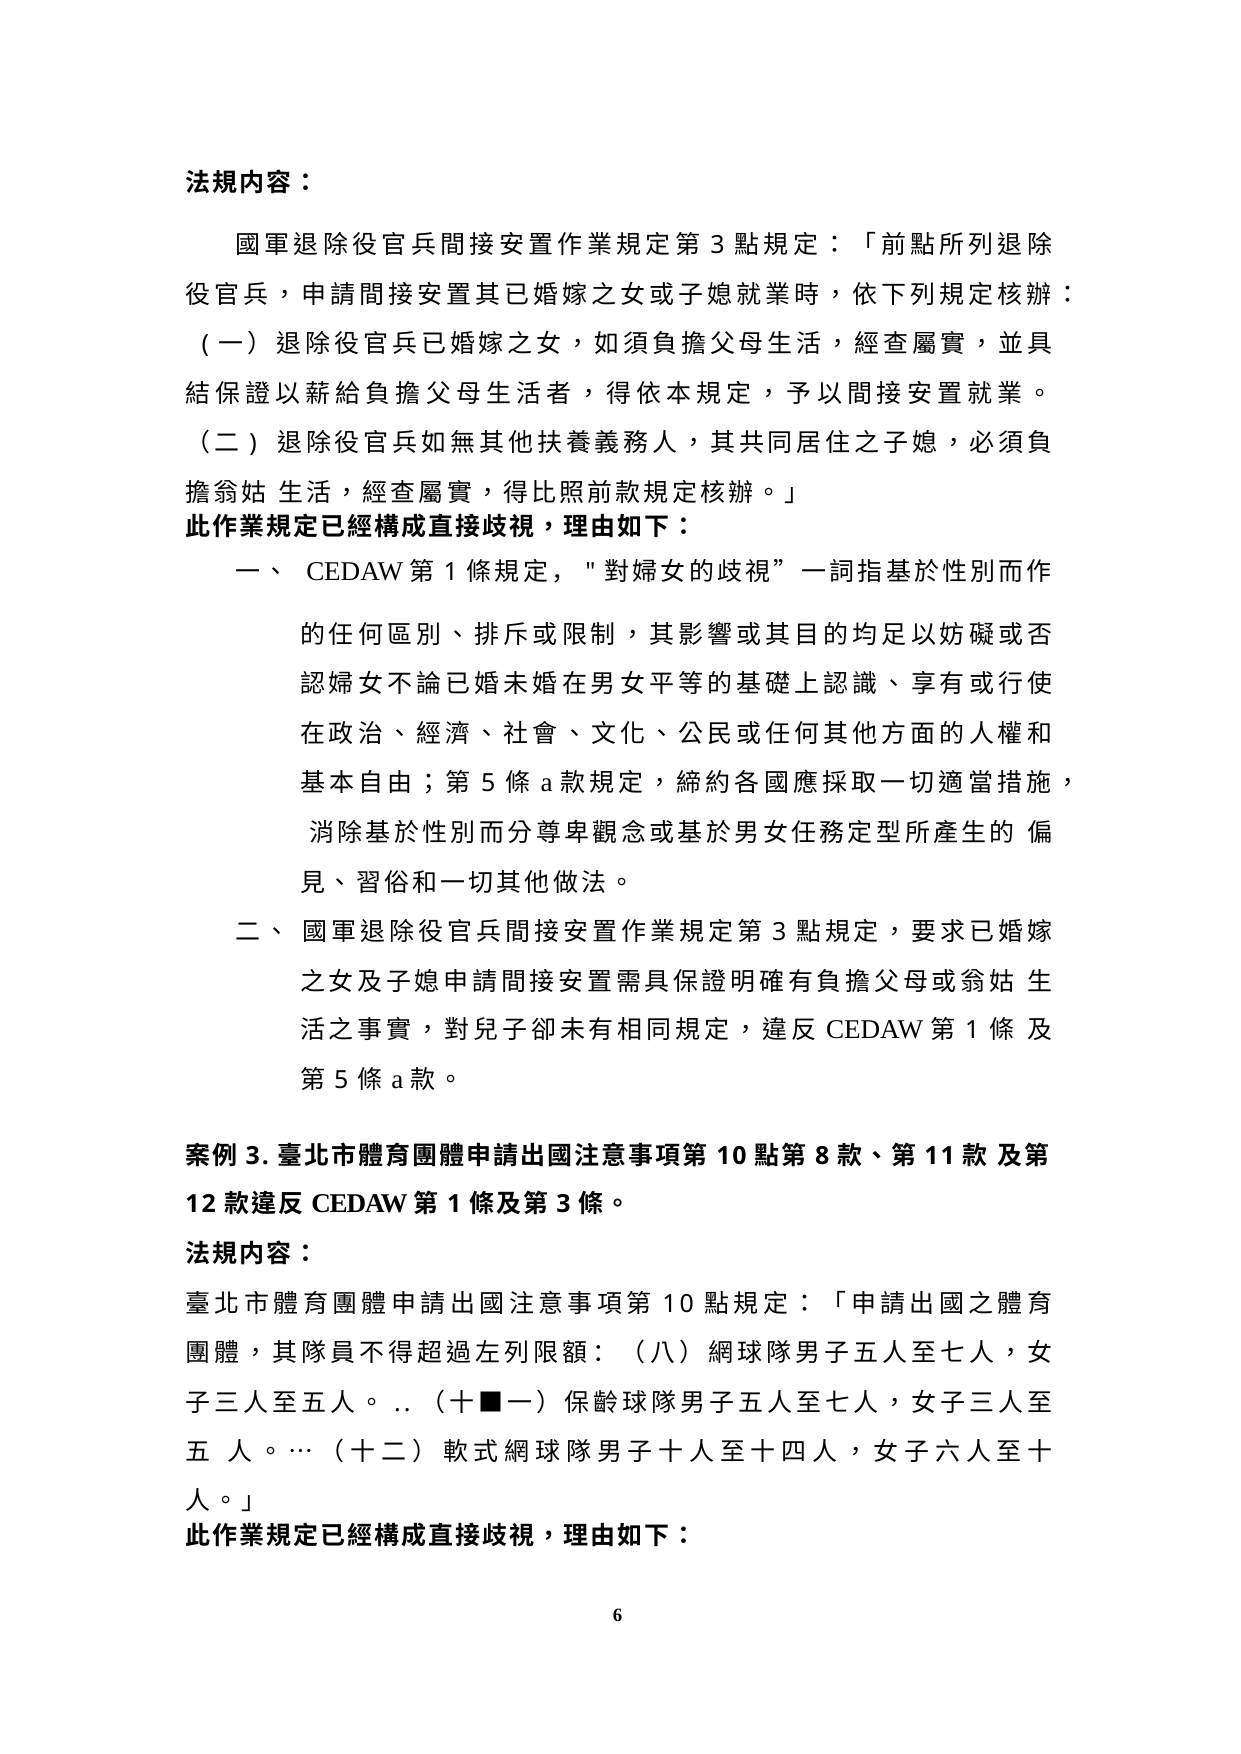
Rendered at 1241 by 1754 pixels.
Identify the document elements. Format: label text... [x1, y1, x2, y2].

text_box 6 [613, 1603, 628, 1623]
text_box 法規内容： 國軍退除役官兵間接安置作業規定第3點規定：「前點所列退除 役官兵，申請間接安置其已婚嫁之女或子媳就業時，依下列規定核辦： (一）退除役官兵已婚嫁之女，如須負擔父母生活，經查屬實，並具 結保證以薪給負擔父母生活者，得依本規定，予以間接安置就業。（二) 退除役官兵如無其他扶養義務人，其共同居住之子媳，必須負擔翁姑 生活，經查屬實，得比照前款規定核辦。」 此作業規定已經構成直接歧視，理由如下： 一、 CEDAW第1條規定，"對婦女的歧視”一詞指基於性別而作 的任何區別、排斥或限制，其影響或其目的均足以妨礙或否 認婦女不論已婚未婚在男女平等的基礎上認識、享有或行使 在政治、經濟、社會、文化、公民或任何其他方面的人權和 基本自由；第5條a款規定，締約各國應採取一切適當措施， 消除基於性別而分尊卑觀念或基於男女任務定型所產生的 偏見、習俗和一切其他做法。 二、 國軍退除役官兵間接安置作業規定第3點規定，要求已婚嫁 之女及子媳申請間接安置需具保證明確有負擔父母或翁姑 生活之事實，對兒子卻未有相同規定，違反CEDAW第1條 及第5條a款。 案例3.臺北市體育團體申請出國注意事項第10點第8款、第11款 及第12款違反CEDAW第1條及第3條。 法規内容： 臺北市體育團體申請出國注意事項第10點規定：「申請出國之體育 團體，其隊員不得超過左列限額：（八）網球隊男子五人至七人，女 子三人至五人。..（十■一）保齡球隊男子五人至七人，女子三人至五 人。…（十二）軟式網球隊男子十人至十四人，女子六人至十人。」 此作業規定已經構成直接歧視，理由如下： [185, 166, 1056, 1548]
